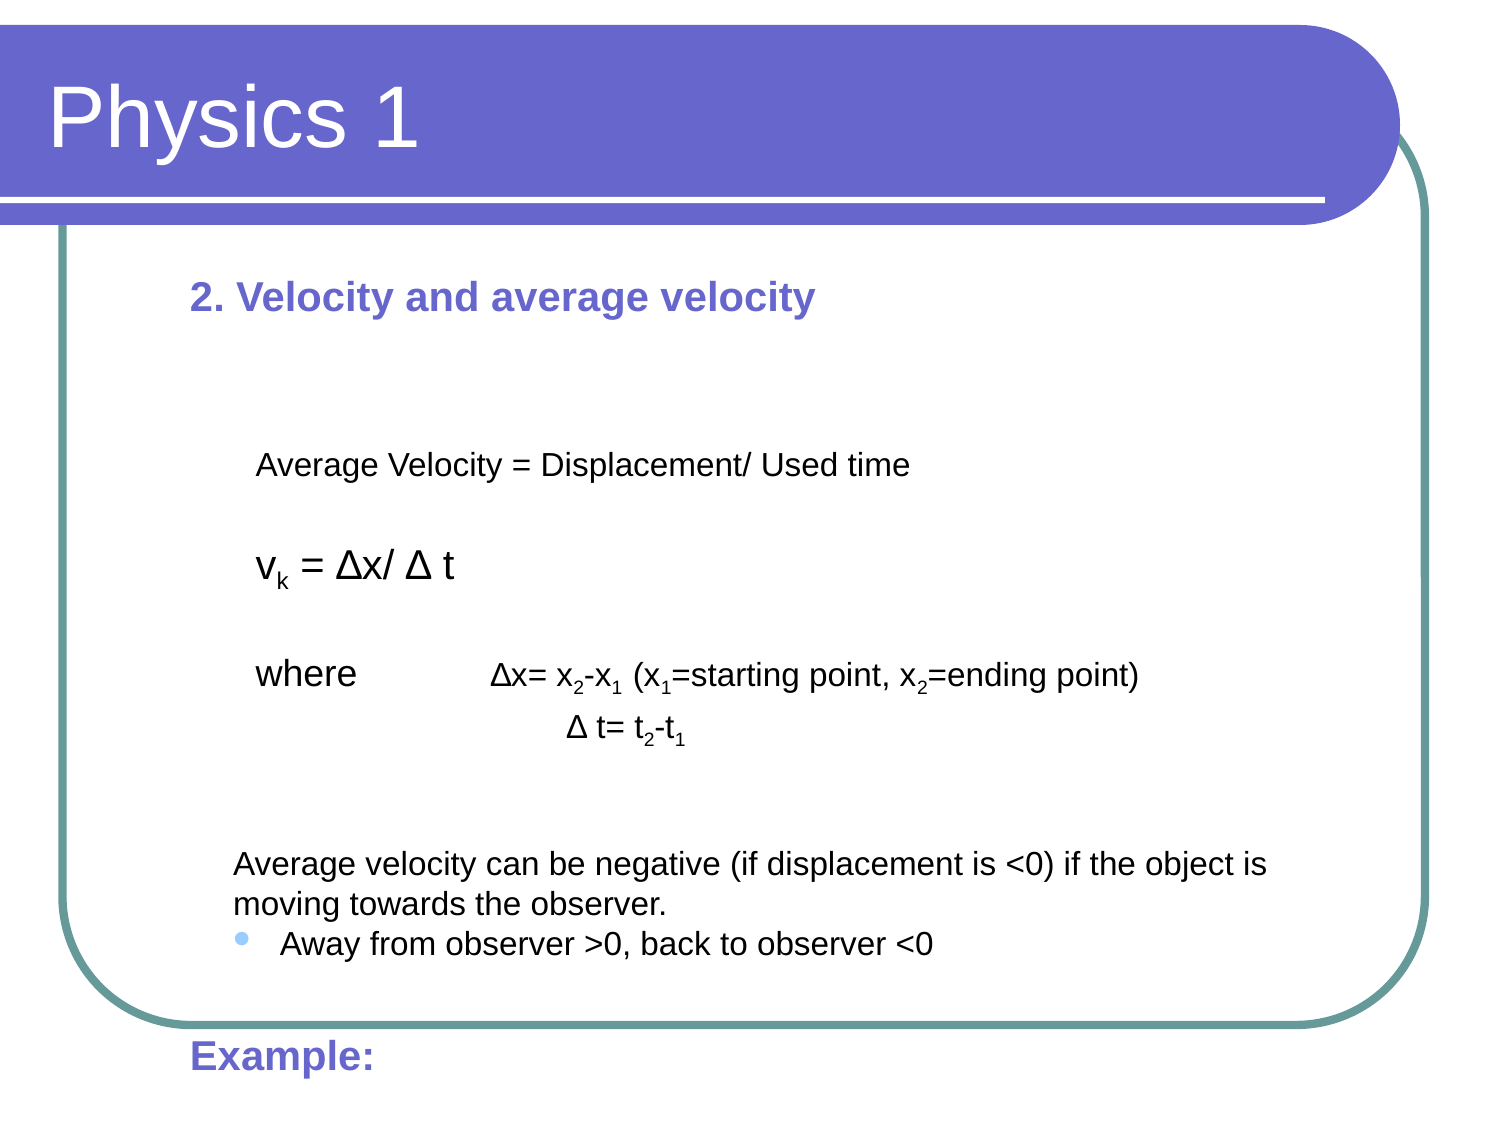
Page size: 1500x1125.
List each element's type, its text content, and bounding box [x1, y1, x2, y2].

list 2. Velocity and average velocity Average Velocity = Displacement/ Used time vk = ∆x/ ∆ t where ∆x= x2-x1 (x1=starting point, x2=ending point) ∆ t= t2-t1 Average velocity can be negative (if displacement is <0) if the object is moving towards the observer. Away from observer >0, back to observer <0 Example: [99, 262, 1400, 988]
title Physics 1 [32, 37, 1347, 188]
